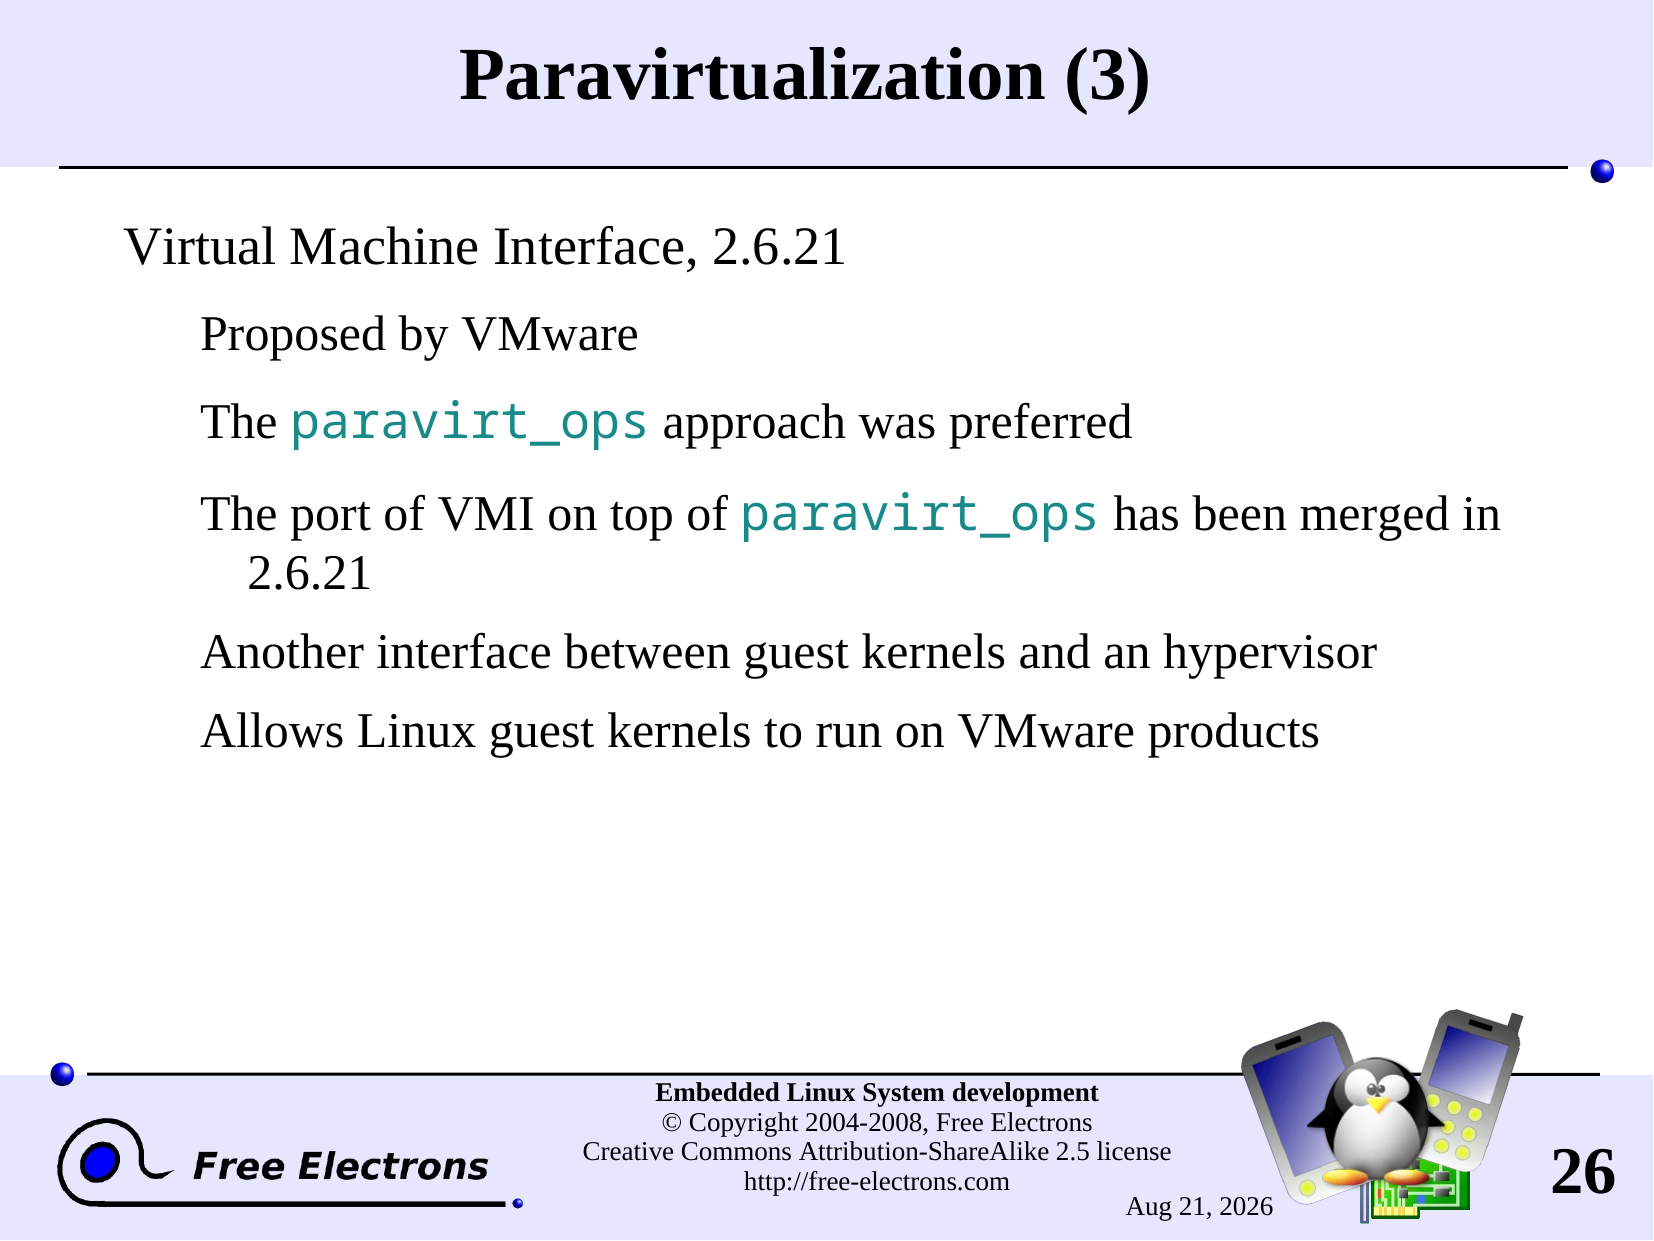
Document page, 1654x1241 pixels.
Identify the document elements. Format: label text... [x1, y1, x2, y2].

picture [50, 1107, 527, 1216]
list Virtual Machine Interface, 2.6.21 Proposed by VMware The paravirt_ops approach was preferred The port of VMI on top of paravirt_ops has been merged in 2.6.21 Another interface between guest kernels and an hypervisor Allows Linux guest kernels to run on VMware products [105, 216, 1518, 1066]
picture [1231, 1007, 1538, 1241]
title Paravirtualization (3) [60, 25, 1551, 124]
